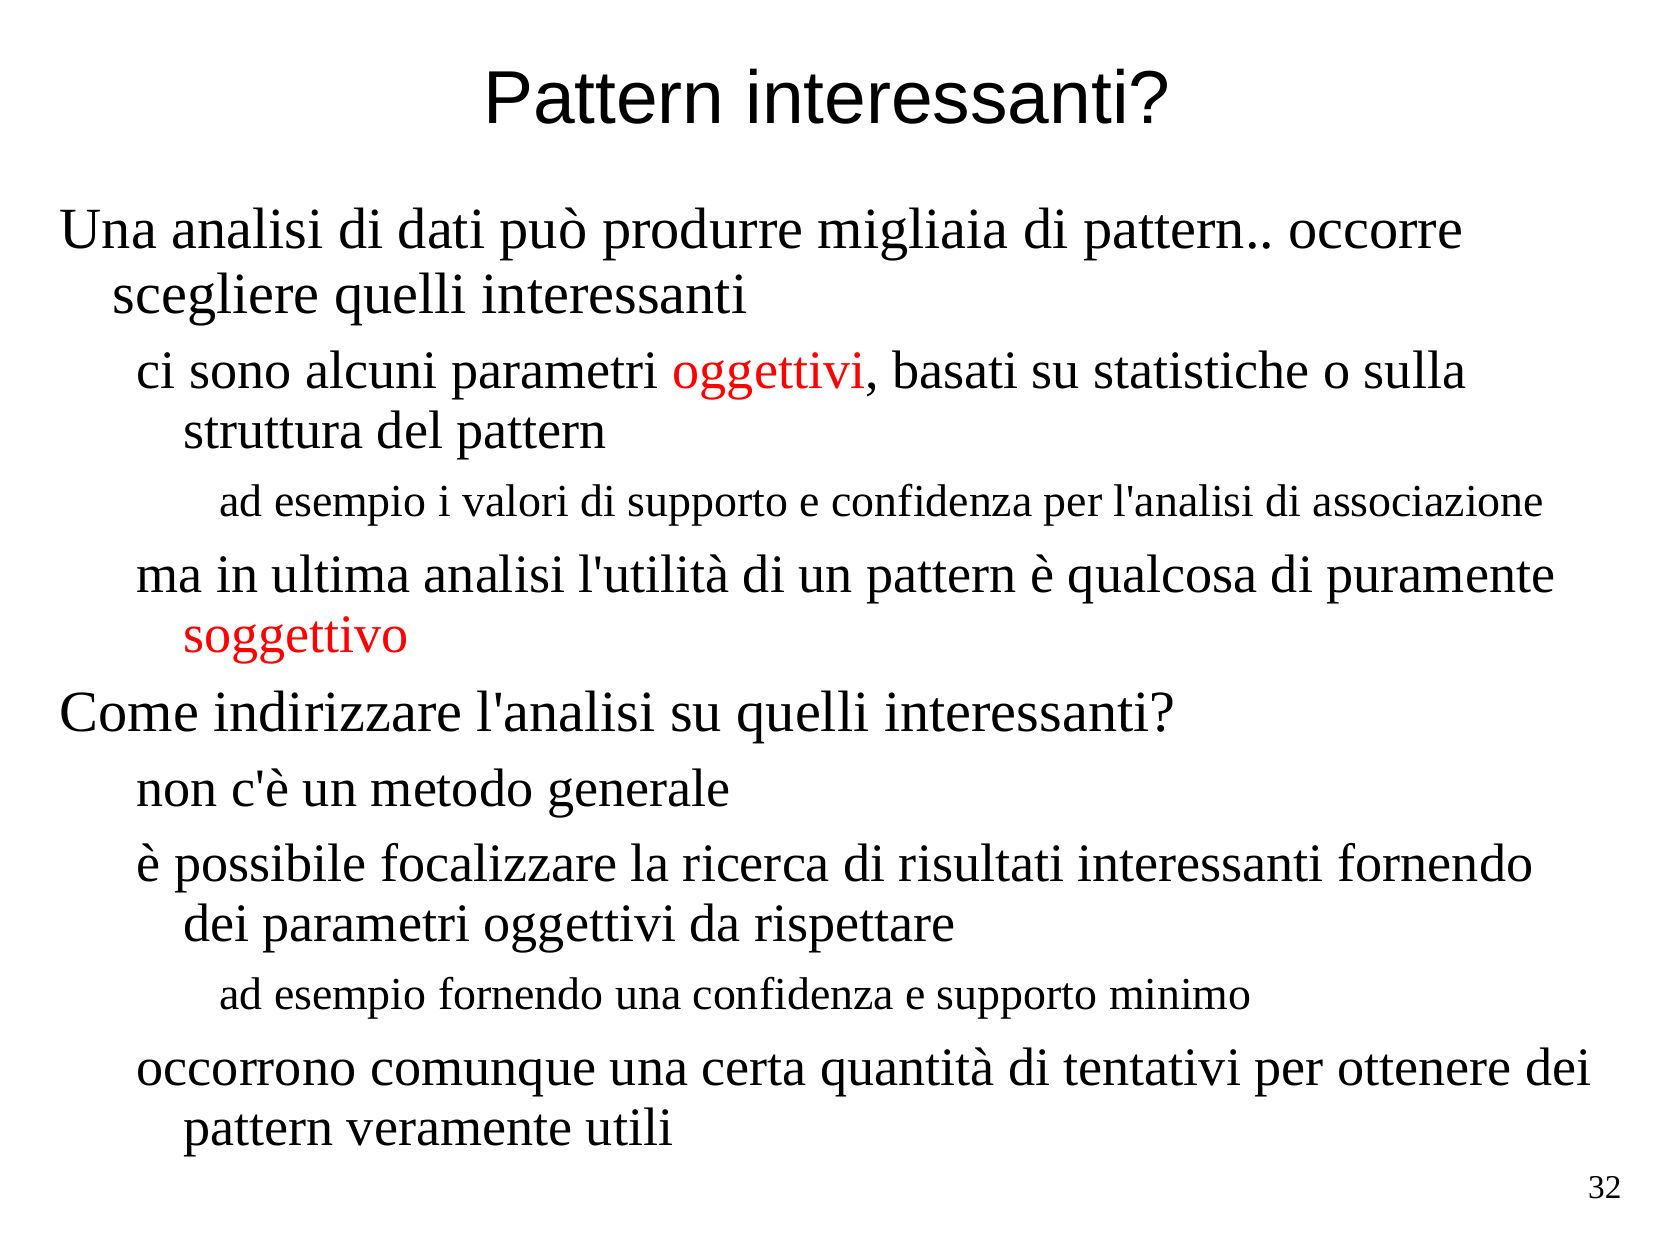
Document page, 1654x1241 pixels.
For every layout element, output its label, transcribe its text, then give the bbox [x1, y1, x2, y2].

title Pattern interessanti? [37, 30, 1617, 166]
list Una analisi di dati può produrre migliaia di pattern.. occorre scegliere quelli interessanti ci sono alcuni parametri oggettivi, basati su statistiche o sulla struttura del pattern ad esempio i valori di supporto e confidenza per l'analisi di associazione ma in ultima analisi l'utilità di un pattern è qualcosa di puramente soggettivo Come indirizzare l'analisi su quelli interessanti? non c'è un metodo generale è possibile focalizzare la ricerca di risultati interessanti fornendo dei parametri oggettivi da rispettare ad esempio fornendo una confidenza e supporto minimo occorrono comunque una certa quantità di tentativi per ottenere dei pattern veramente utili [42, 196, 1612, 1187]
